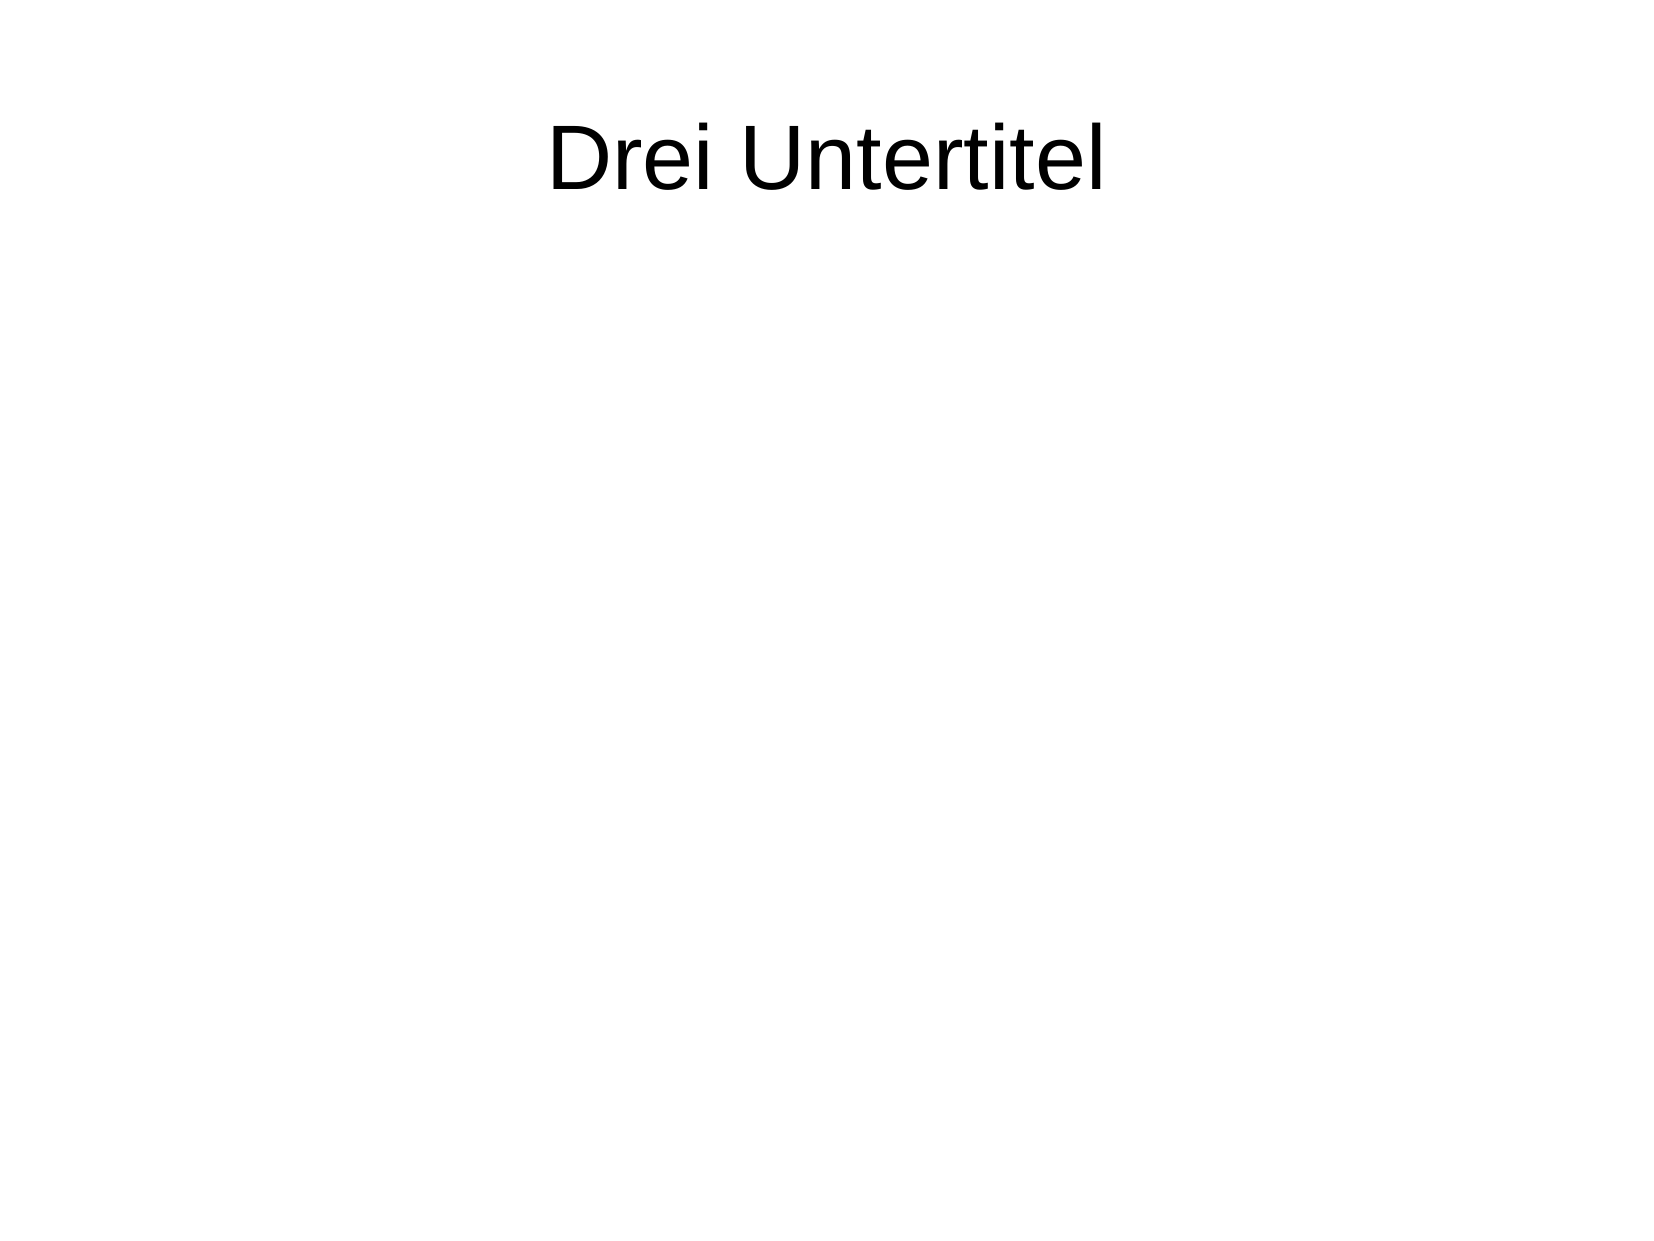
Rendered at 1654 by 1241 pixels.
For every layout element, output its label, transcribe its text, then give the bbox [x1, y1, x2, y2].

title Drei Untertitel [82, 49, 1571, 257]
